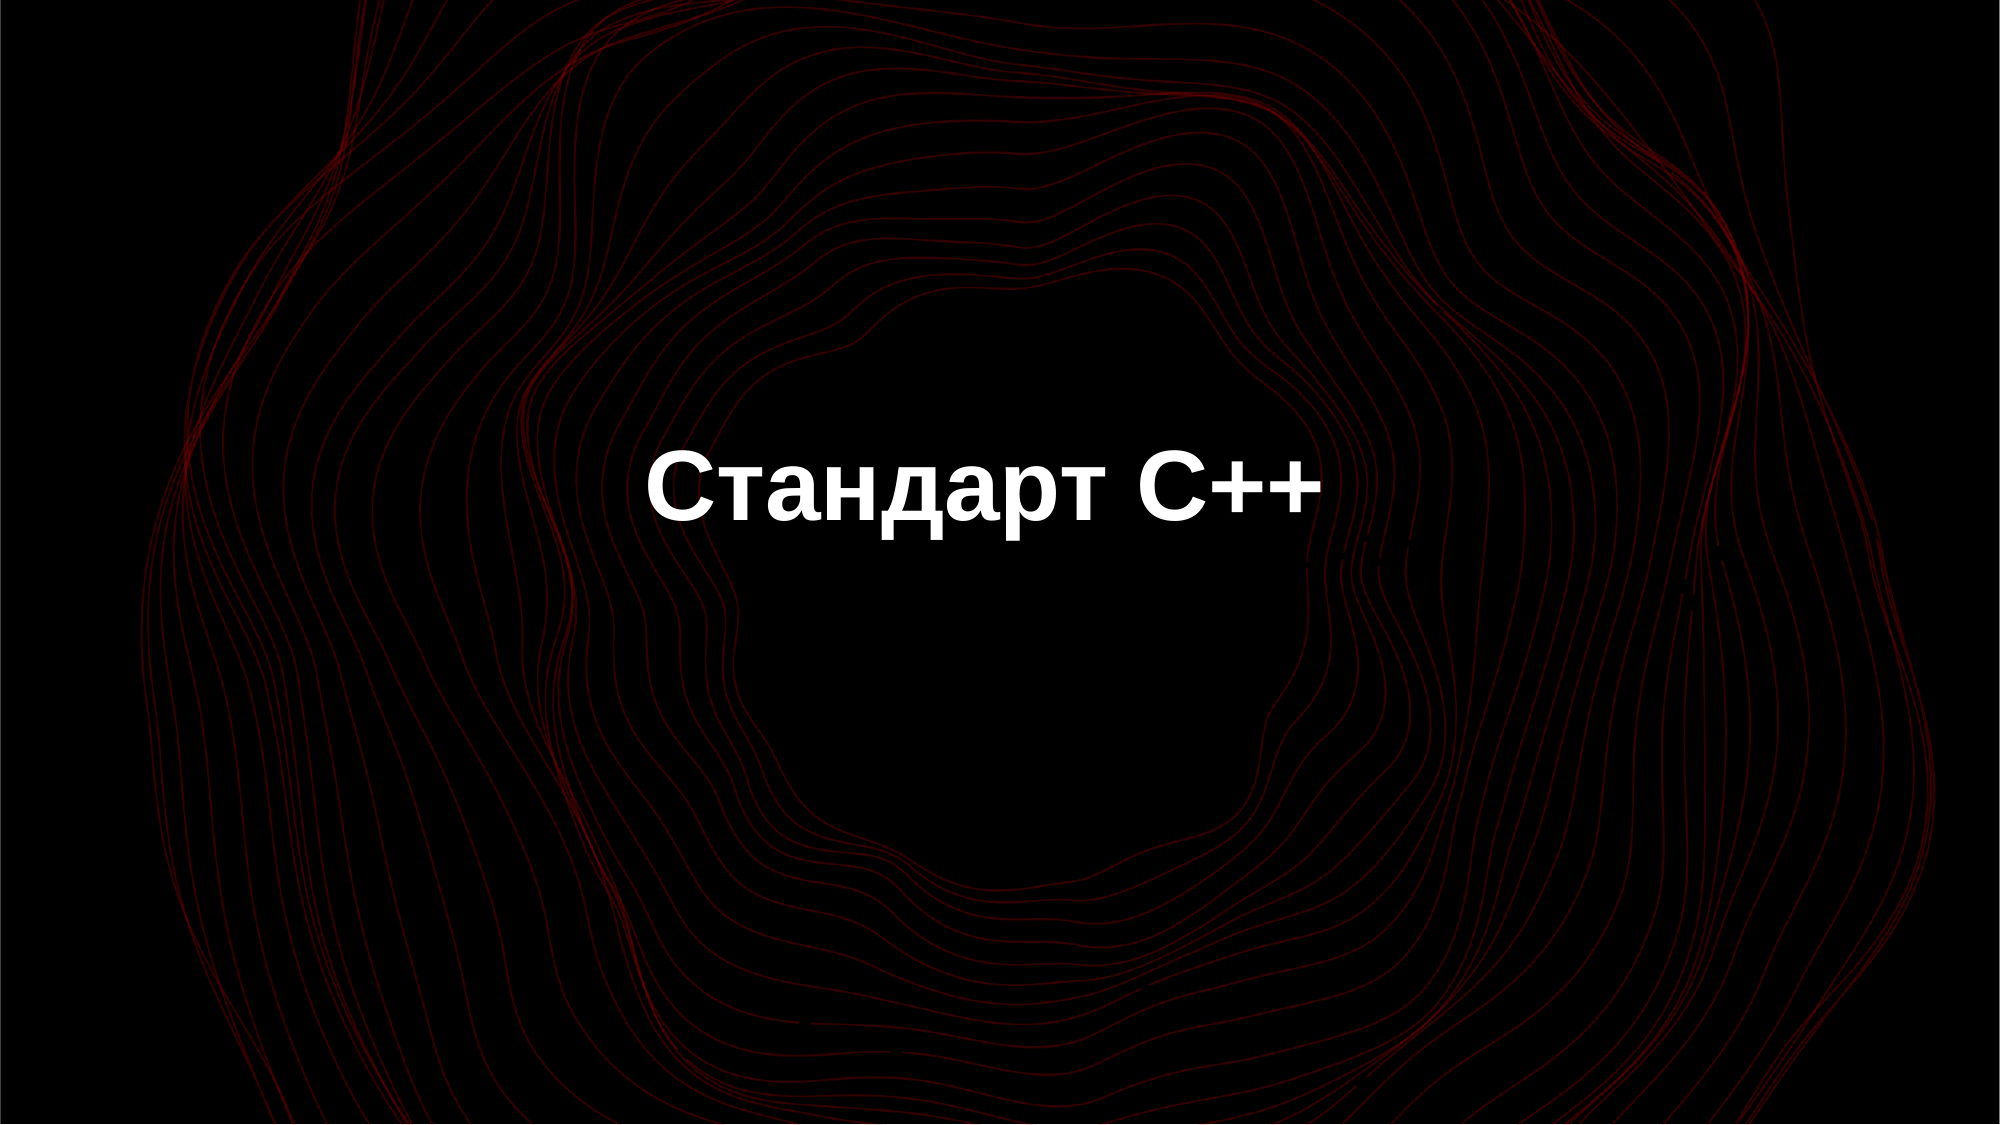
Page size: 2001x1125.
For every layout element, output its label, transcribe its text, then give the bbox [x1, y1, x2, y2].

picture [0, 0, 2001, 1125]
title Стандарт C++ [136, 431, 1862, 543]
